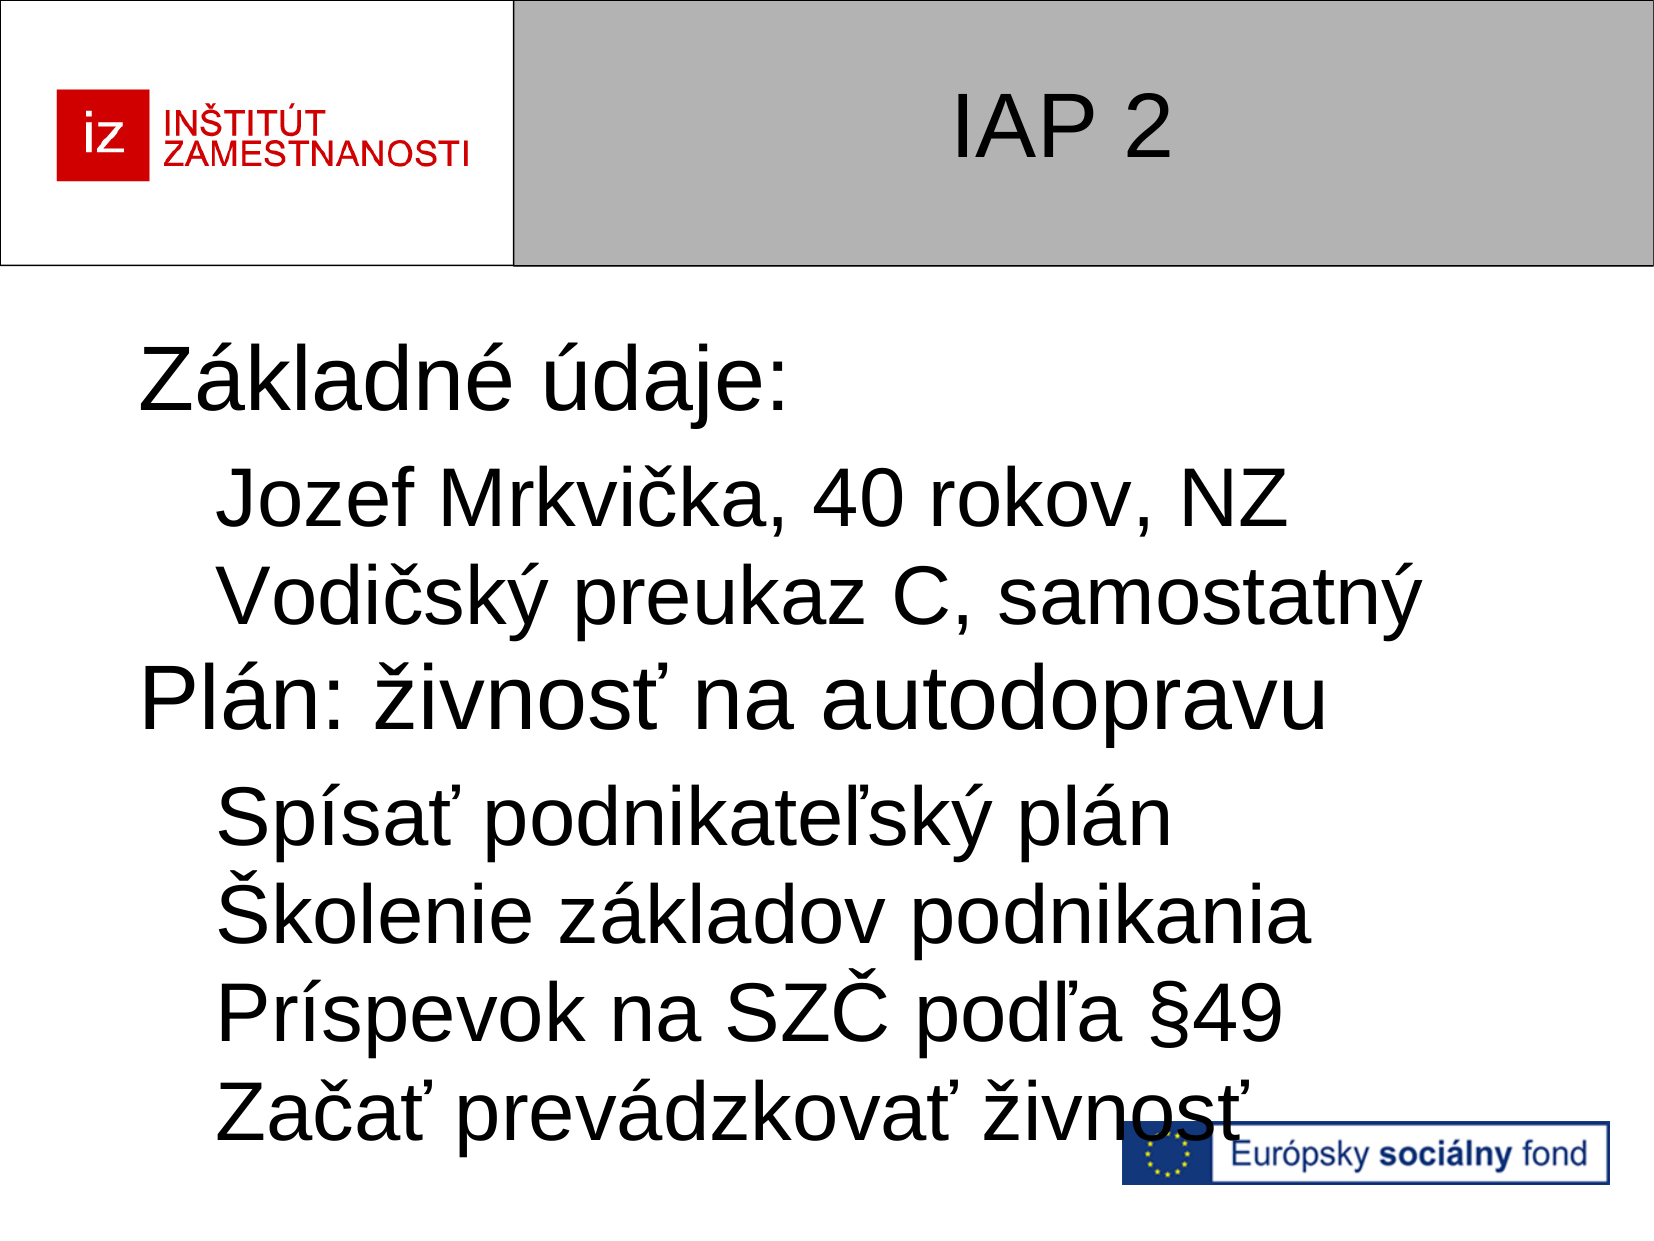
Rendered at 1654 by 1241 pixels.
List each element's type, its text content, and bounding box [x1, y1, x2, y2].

title IAP 2 [561, 29, 1565, 237]
list Základné údaje: Jozef Mrkvička, 40 rokov, NZ Vodičský preukaz C, samostatný Plán: živnosť na autodopravu Spísať podnikateľský plán Školenie základov podnikania Príspevok na SZČ podľa §49 Začať prevádzkovať živnosť [121, 344, 1533, 1176]
picture [5, 8, 512, 257]
picture [1122, 1121, 1610, 1185]
